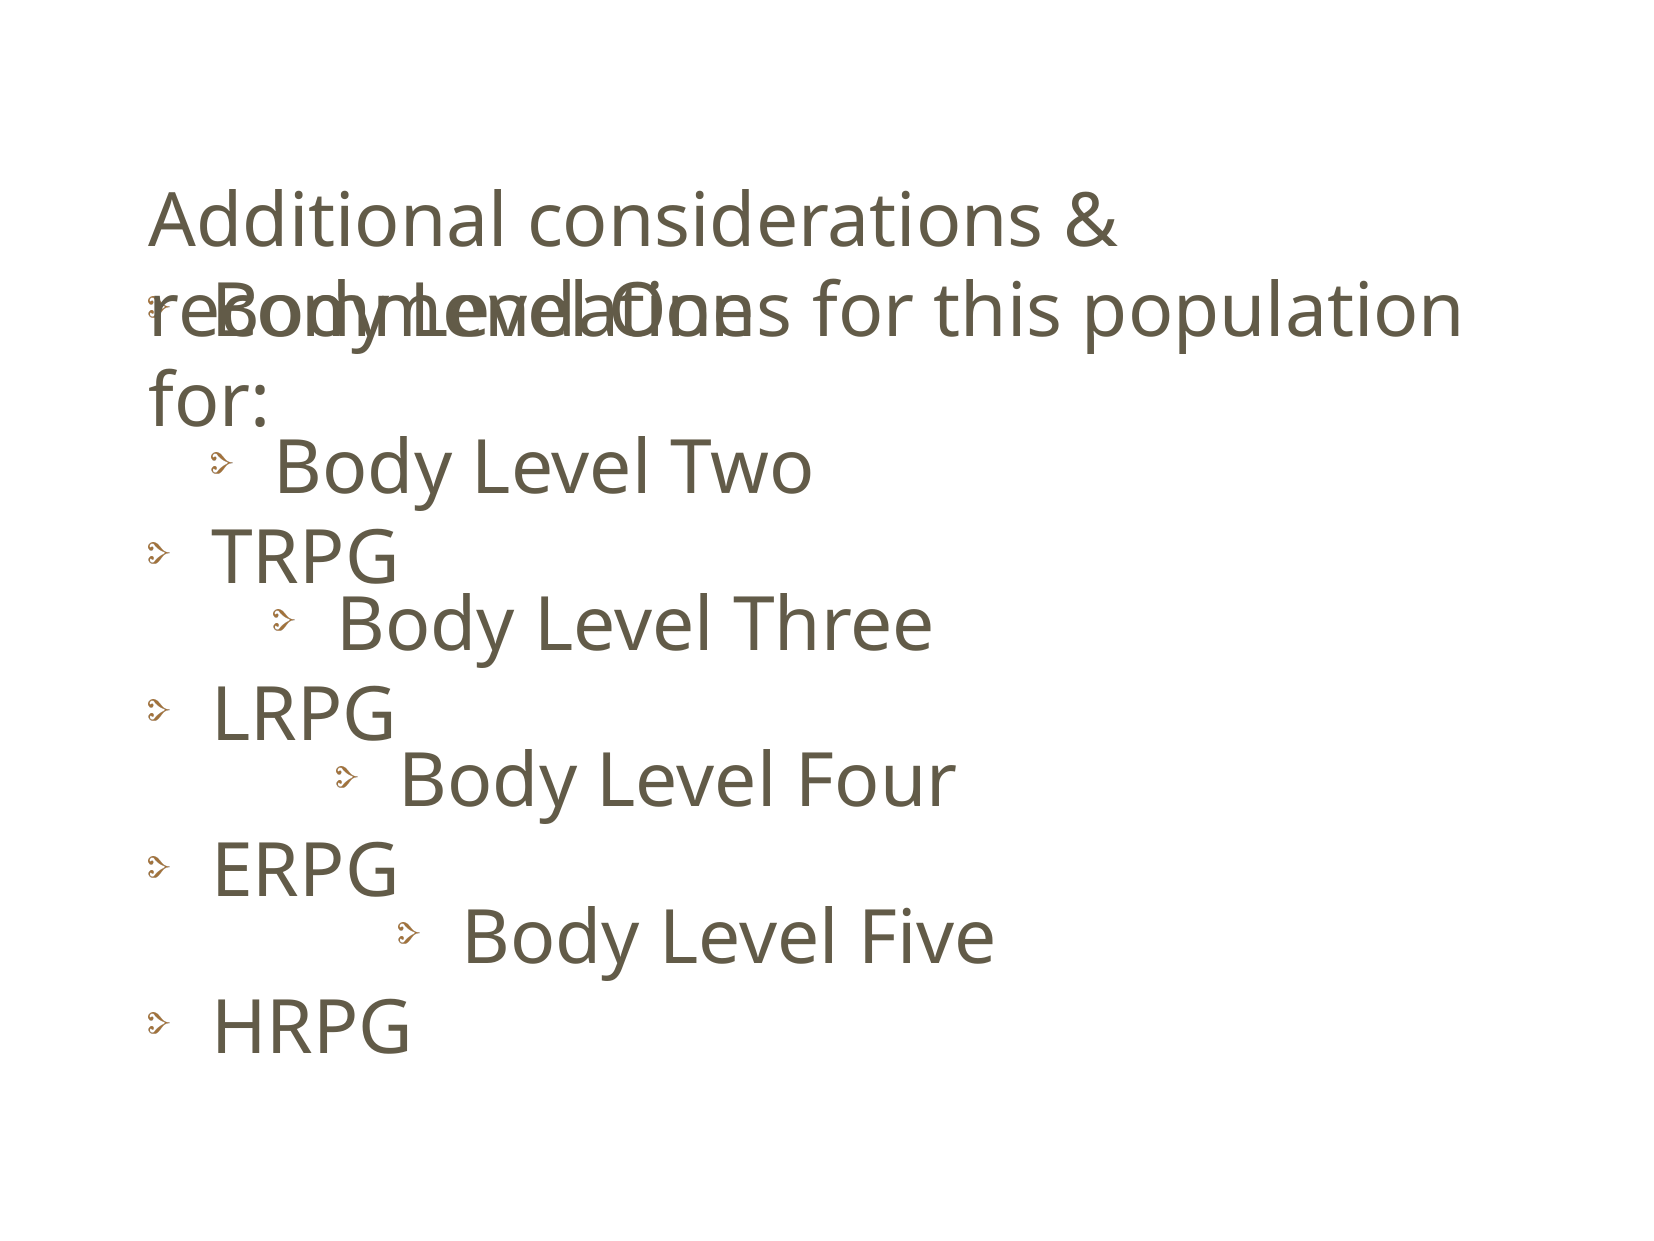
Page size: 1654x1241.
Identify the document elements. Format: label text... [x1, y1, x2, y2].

text_box Additional considerations & recommendations for this population for: TRPG LRPG ERPG HRPG [140, 119, 1513, 1121]
